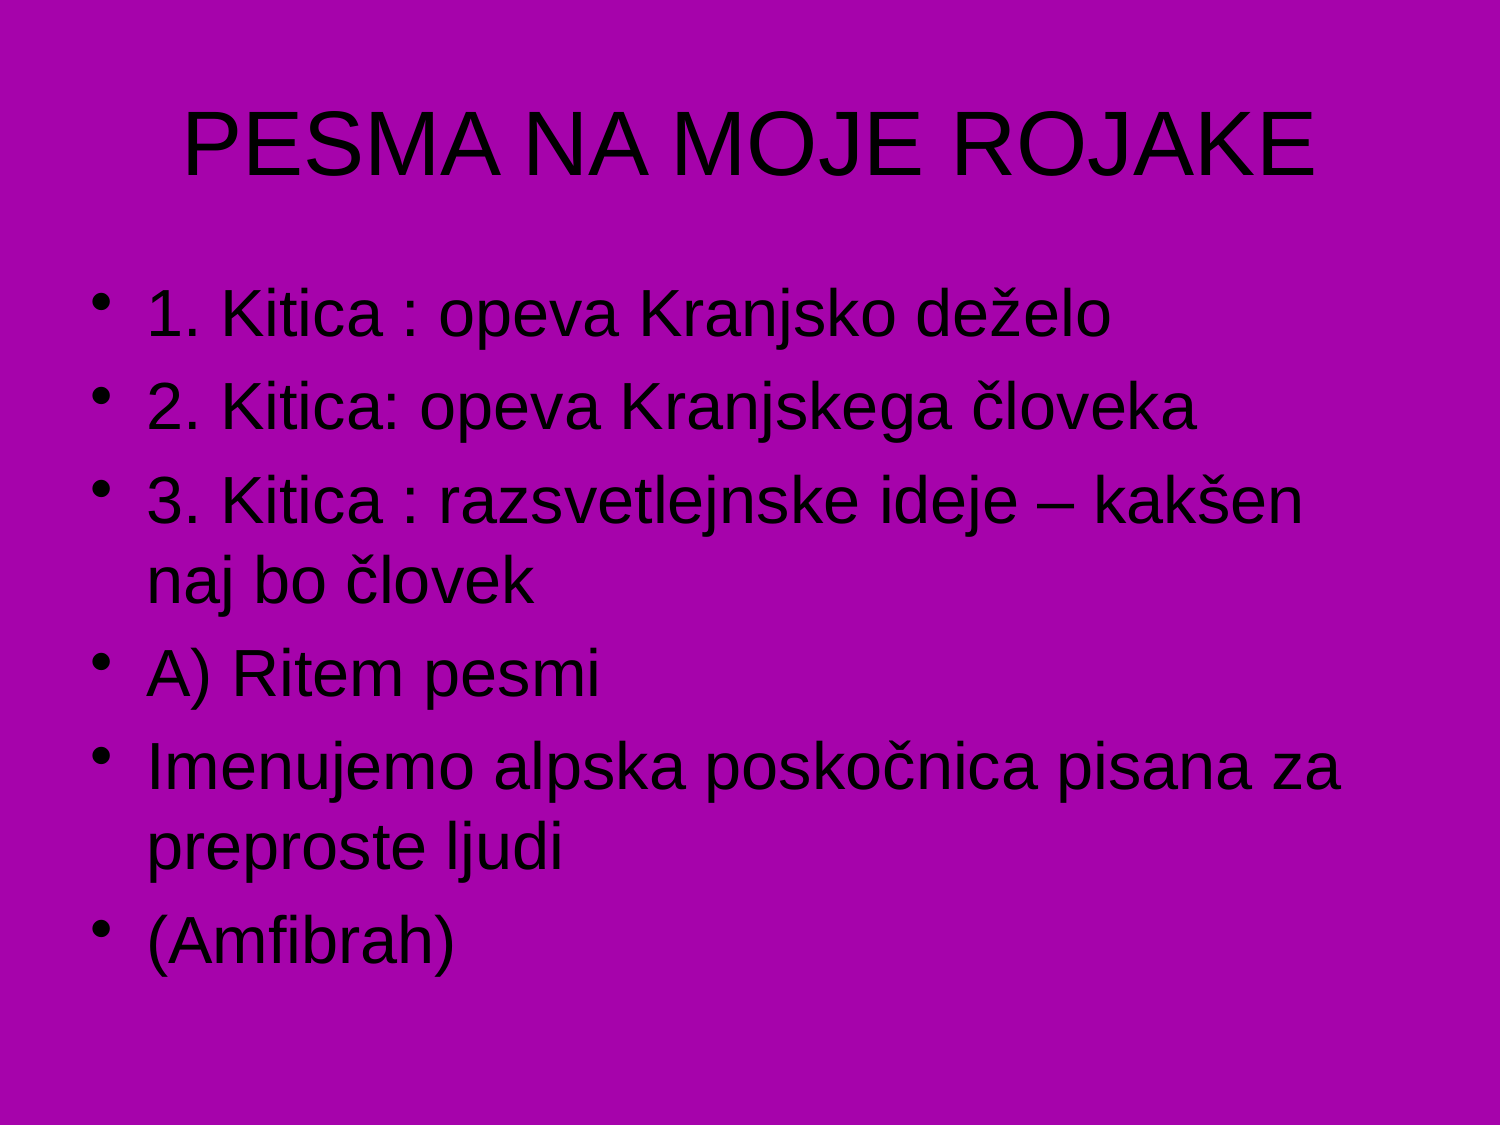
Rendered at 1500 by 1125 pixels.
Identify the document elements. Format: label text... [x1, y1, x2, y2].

list 1. Kitica : opeva Kranjsko deželo 2. Kitica: opeva Kranjskega človeka 3. Kitica : razsvetlejnske ideje – kakšen naj bo človek A) Ritem pesmi Imenujemo alpska poskočnica pisana za preproste ljudi (Amfibrah) [75, 262, 1425, 1005]
title PESMA NA MOJE ROJAKE [75, 45, 1425, 233]
